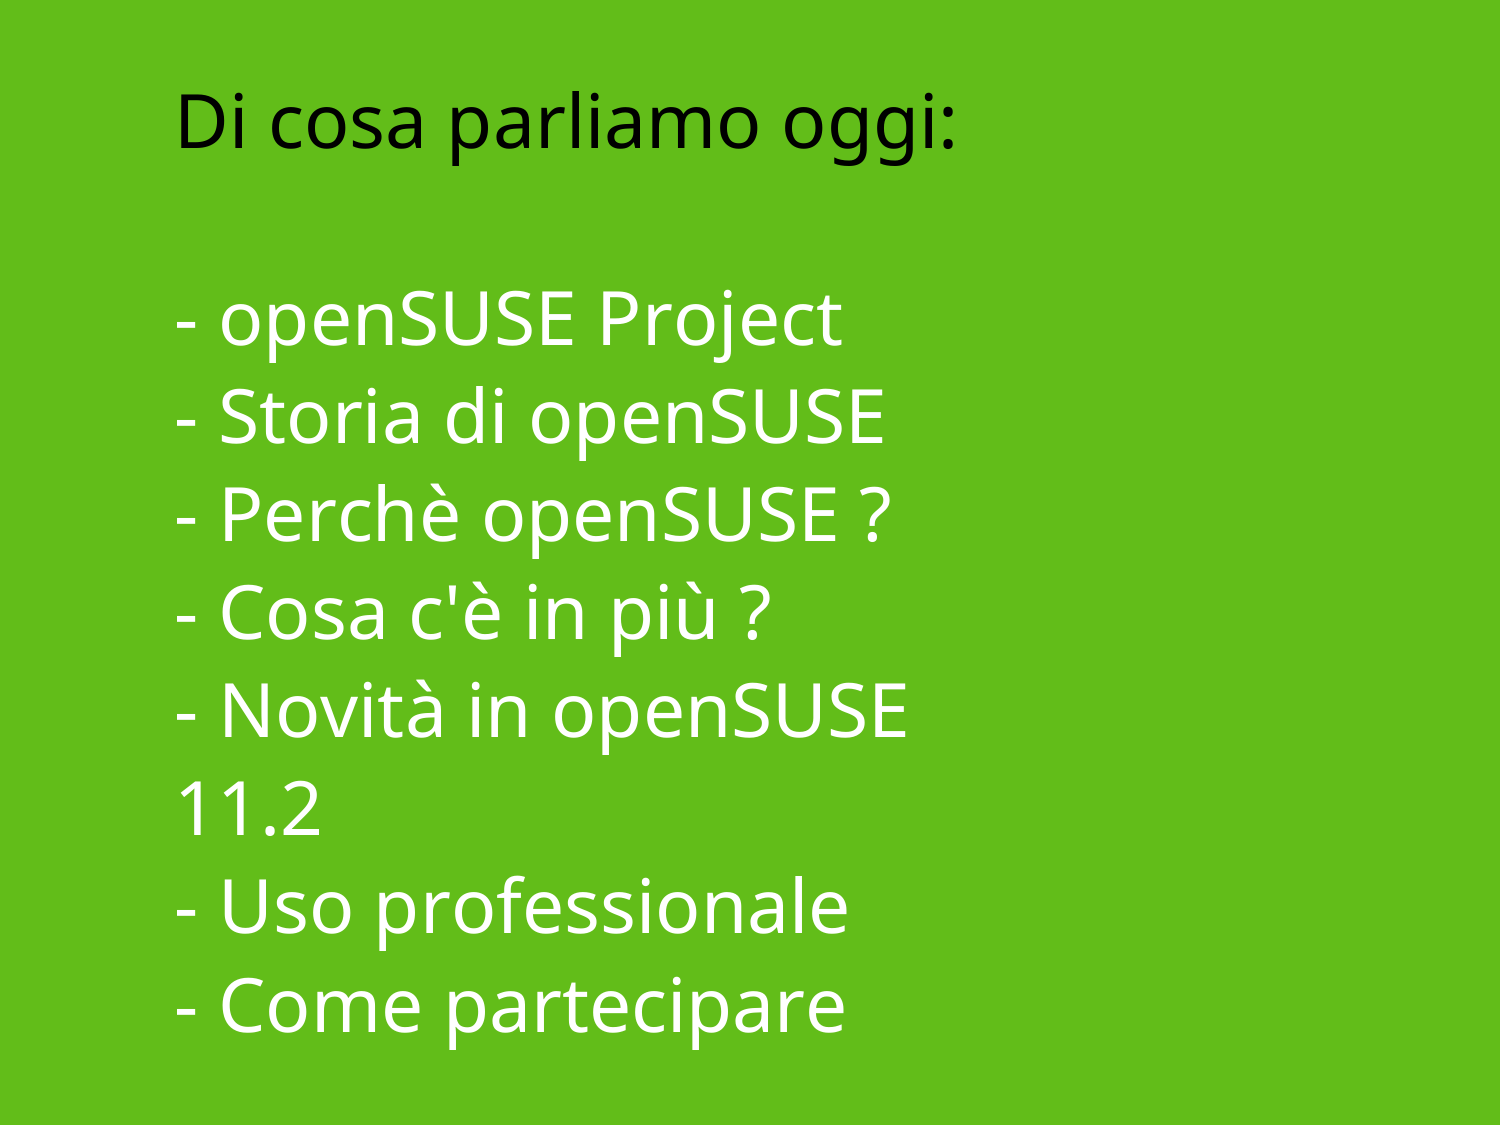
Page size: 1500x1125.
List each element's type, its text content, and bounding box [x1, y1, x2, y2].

title Di cosa parliamo oggi: - openSUSE Project - Storia di openSUSE - Perchè openSUSE ? - Cosa c'è in più ? - Novità in openSUSE 11.2 - Uso professionale - Come partecipare [66, 59, 975, 1063]
